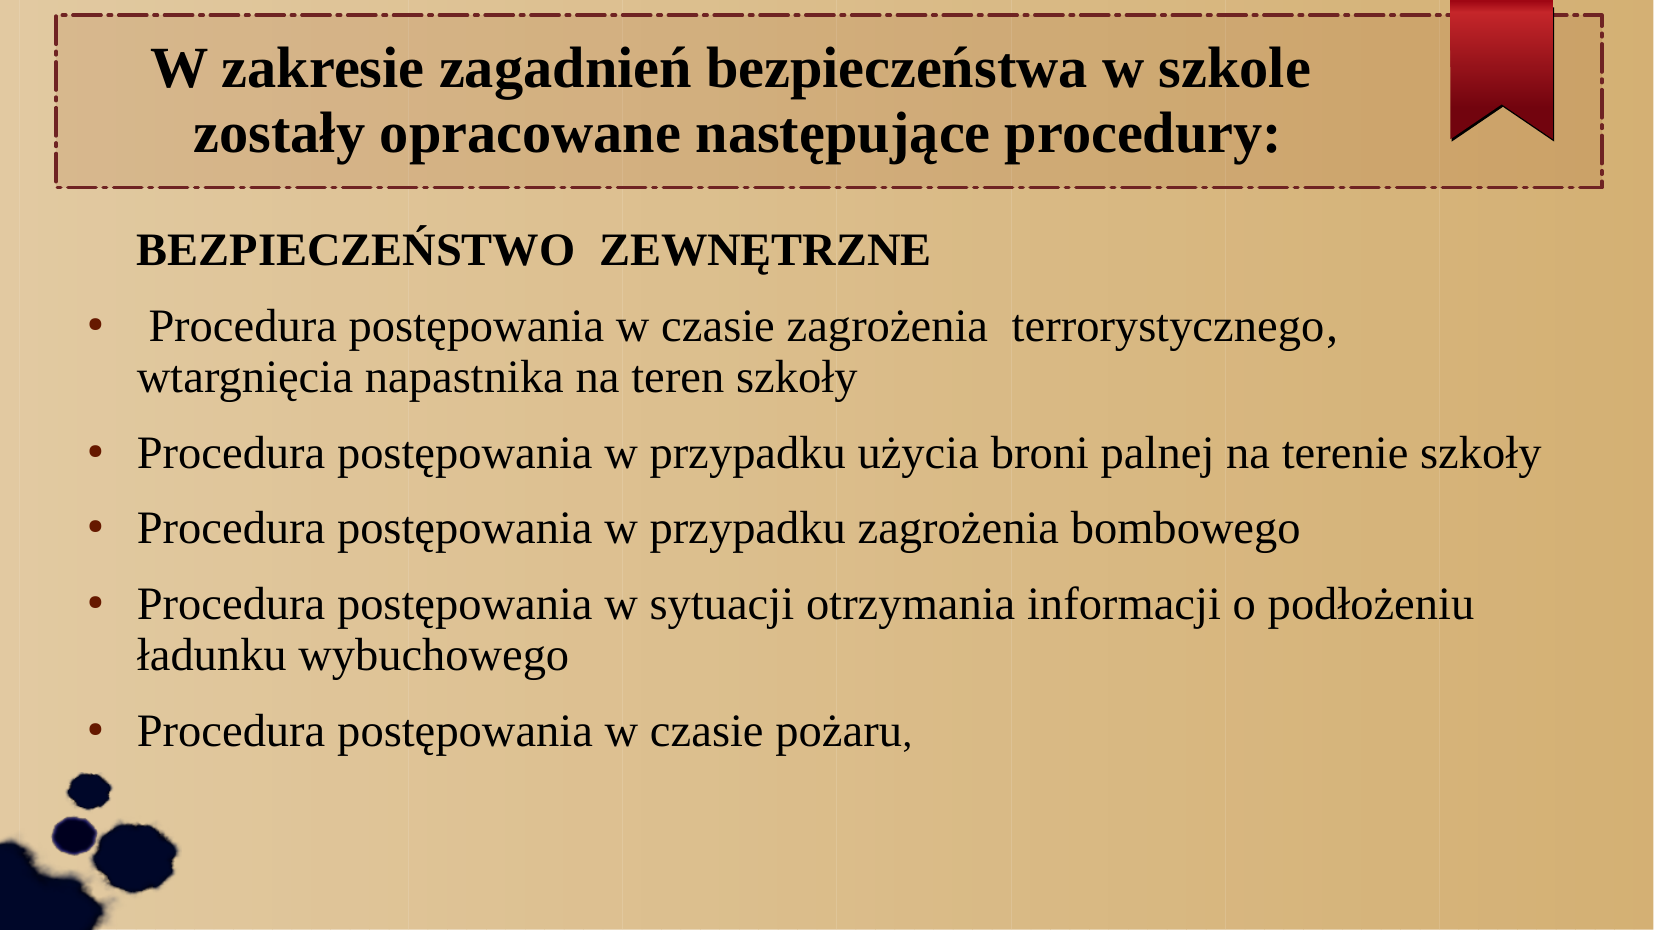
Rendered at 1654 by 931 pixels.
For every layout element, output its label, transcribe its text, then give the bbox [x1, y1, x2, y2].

list BEZPIECZEŃSTWO ZEWNĘTRZNE Procedura postępowania w czasie zagrożenia terrorystycznego, wtargnięcia napastnika na teren szkoły Procedura postępowania w przypadku użycia broni palnej na terenie szkoły Procedura postępowania w przypadku zagrożenia bombowego Procedura postępowania w sytuacji otrzymania informacji o podłożeniu ładunku wybuchowego Procedura postępowania w czasie pożaru, [70, 224, 1560, 764]
title W zakresie zagadnień bezpieczeństwa w szkole zostały opracowane następujące procedury: [47, 11, 1430, 189]
